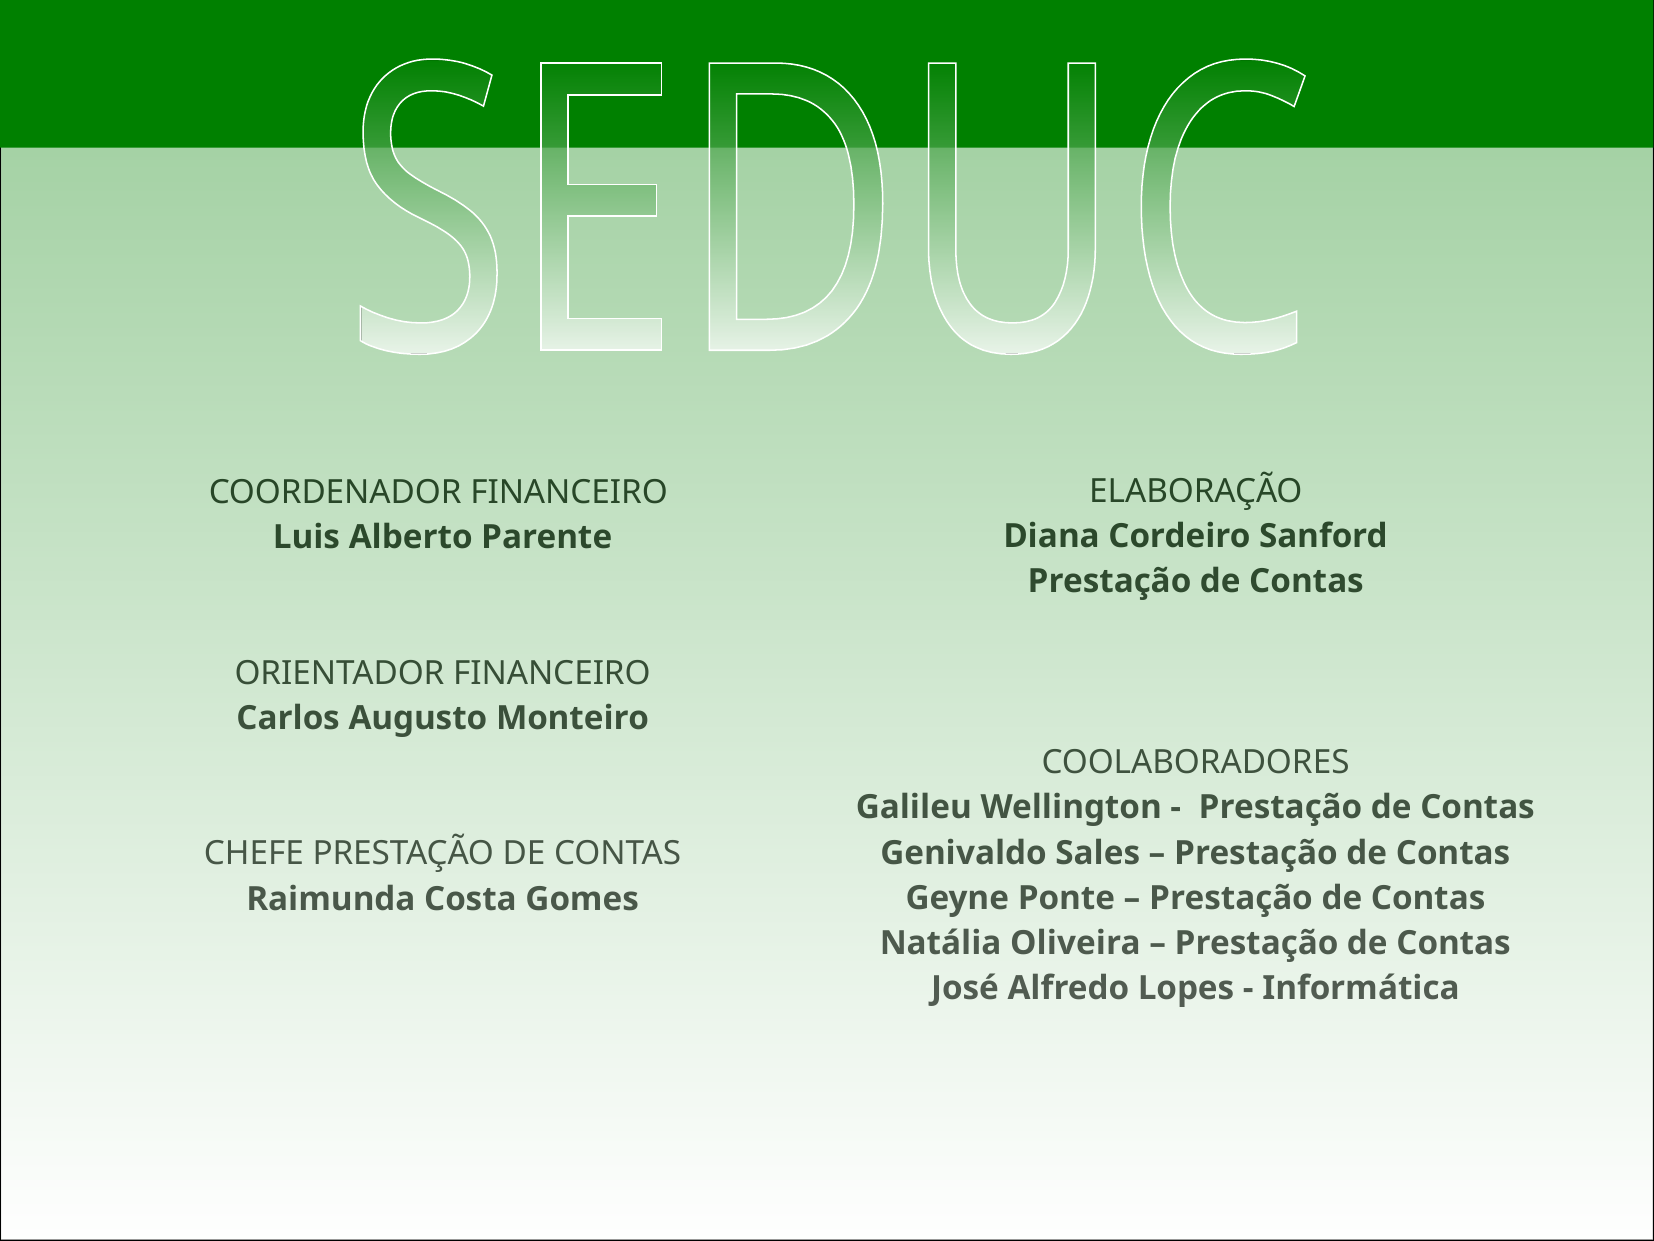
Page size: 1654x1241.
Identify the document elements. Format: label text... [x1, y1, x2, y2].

text_box SEDUC [928, 63, 1096, 355]
text_box SEDUC [540, 63, 662, 351]
text_box [0, 0, 1654, 1241]
text_box SEDUC [360, 59, 498, 355]
text_box SEDUC [1141, 59, 1306, 355]
text_box SEDUC [709, 63, 883, 351]
